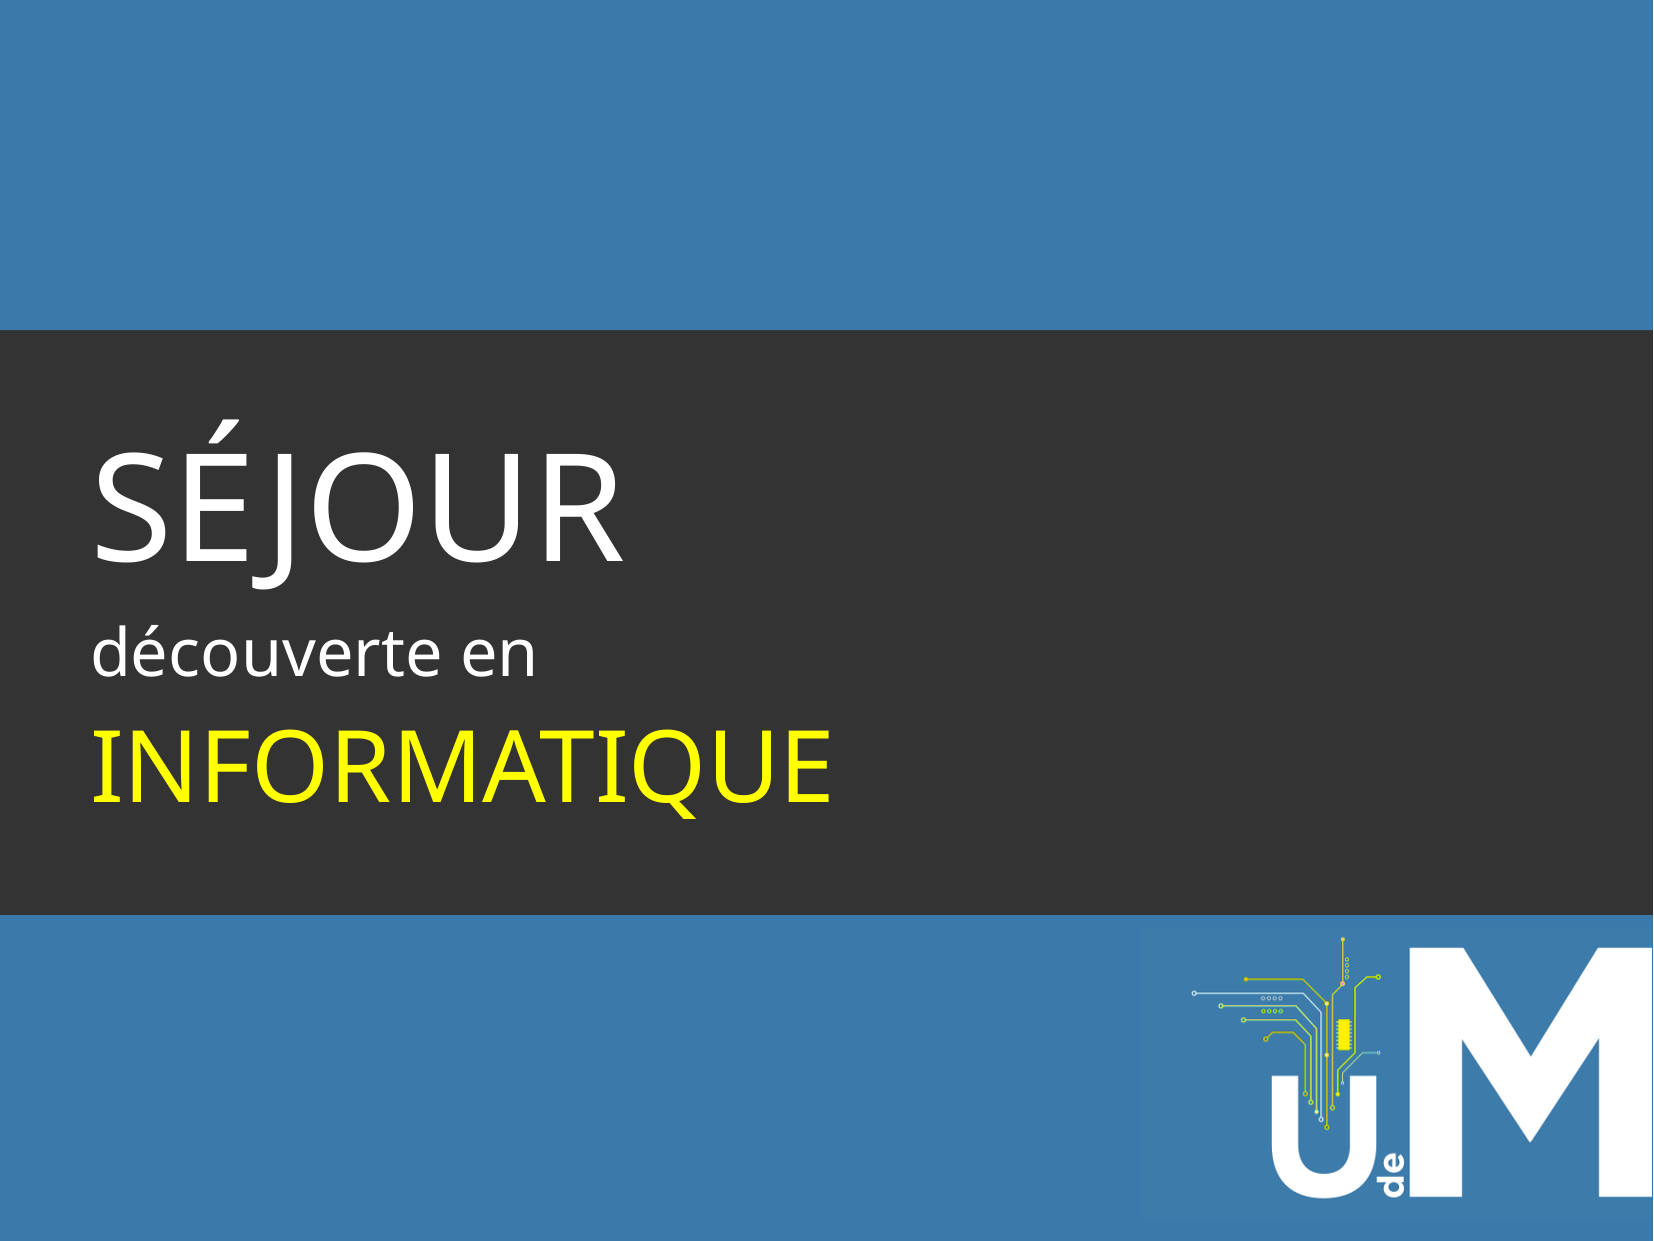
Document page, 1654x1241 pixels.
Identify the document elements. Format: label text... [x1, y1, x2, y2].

picture [1140, 929, 1652, 1218]
title SÉJOUR découverte en INFORMATIQUE [90, 393, 1578, 840]
